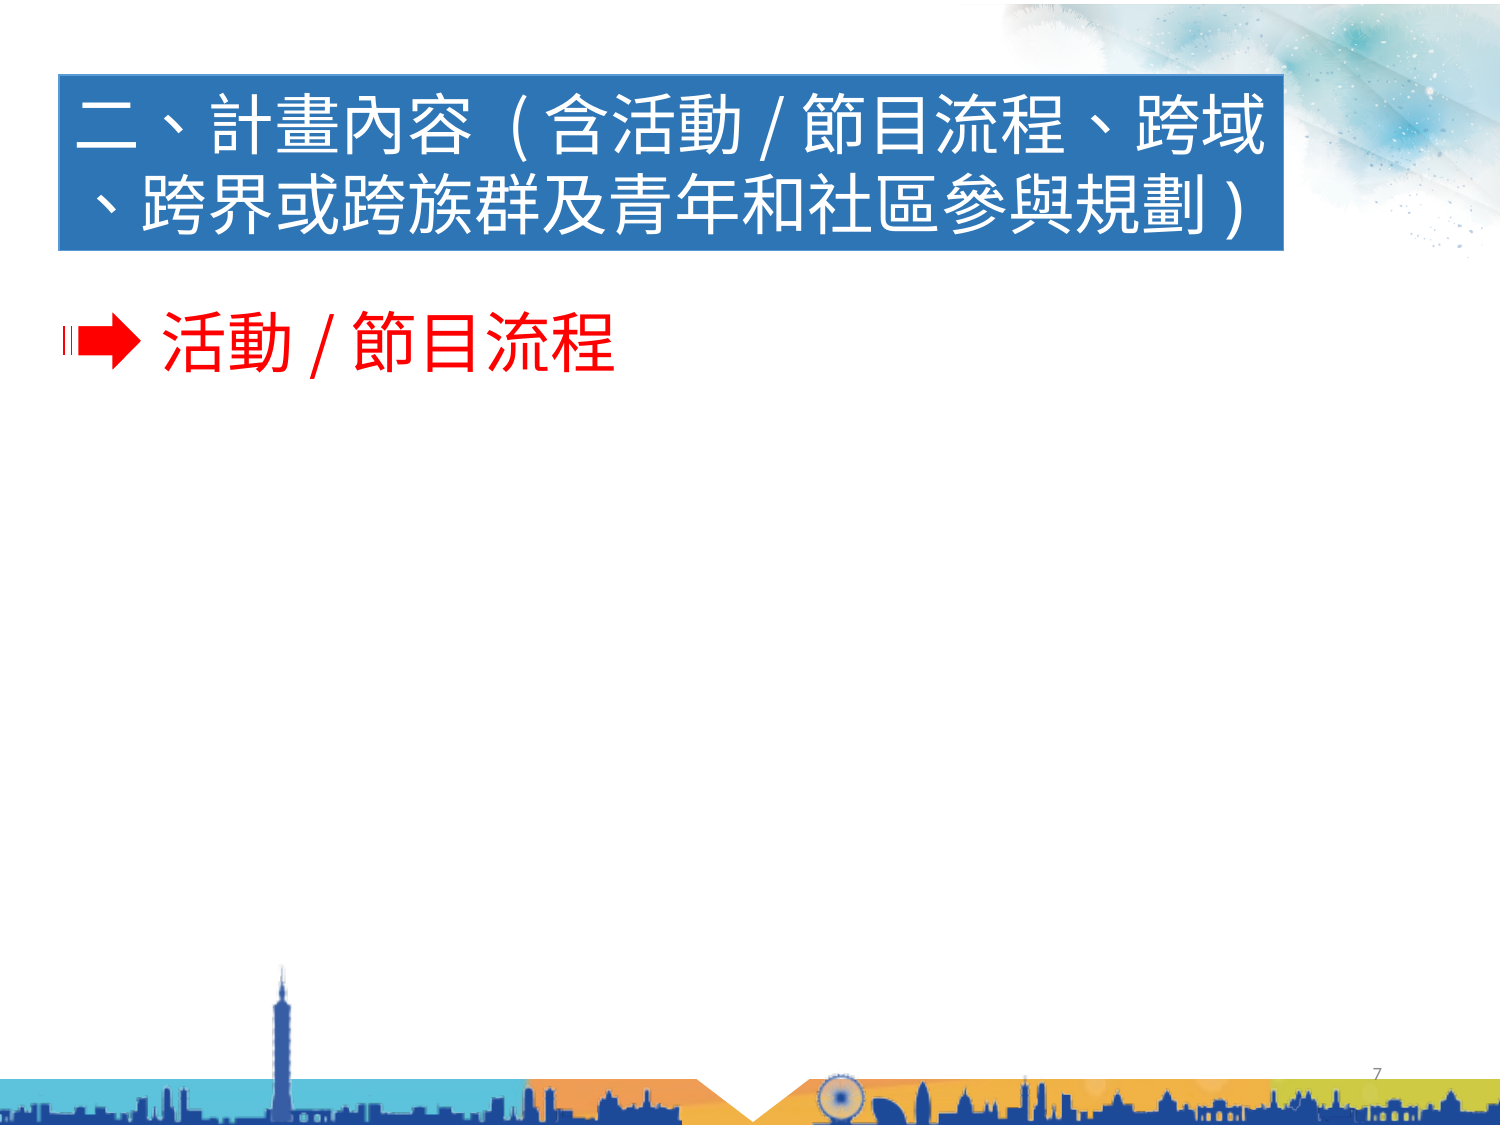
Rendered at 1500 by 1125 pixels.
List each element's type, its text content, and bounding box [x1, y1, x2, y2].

text_box [69, 325, 74, 357]
text_box <編號> [1059, 1042, 1397, 1103]
text_box [77, 309, 143, 373]
text_box 活動/節目流程 [145, 292, 1438, 389]
text_box [62, 325, 67, 357]
text_box 二、計畫內容 (含活動/節目流程、跨域、跨界或跨族群及青年和社區參與規劃) [59, 75, 1284, 251]
picture [0, 876, 1500, 1125]
picture [960, 4, 1500, 280]
